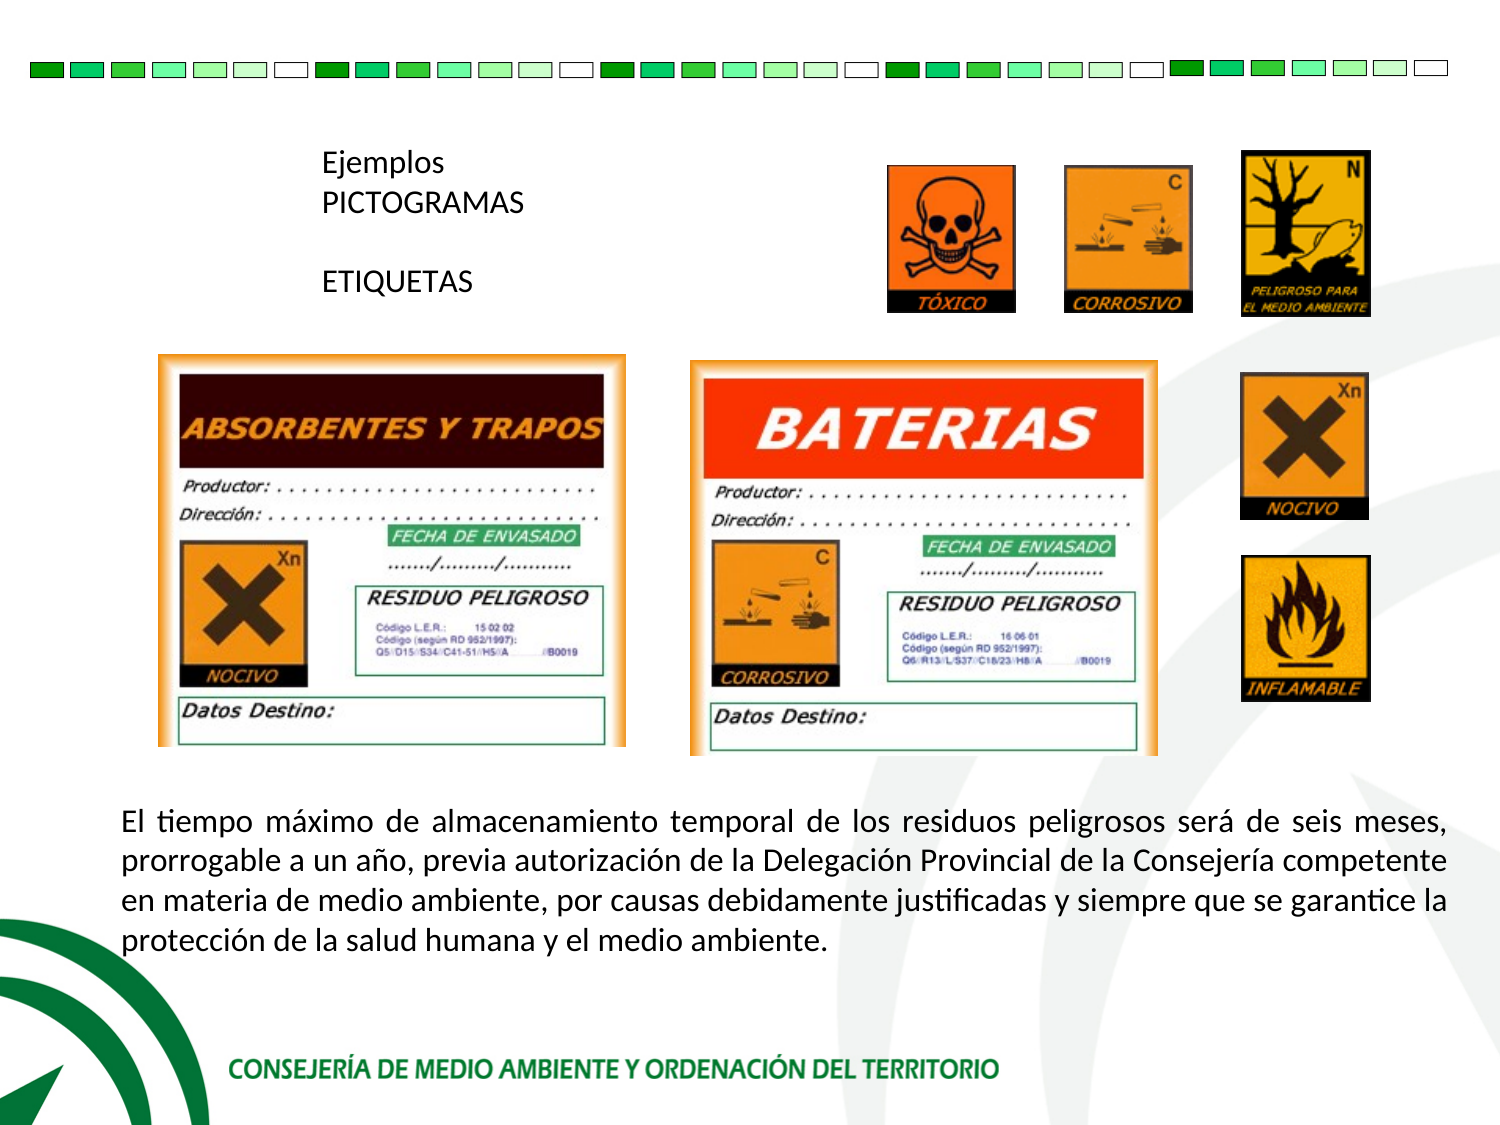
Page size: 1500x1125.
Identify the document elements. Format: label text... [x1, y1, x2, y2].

text_box El tiempo máximo de almacenamiento temporal de los residuos peligrosos será de seis meses, prorrogable a un año, previa autorización de la Delegación Provincial de la Consejería competente en materia de medio ambiente, por causas debidamente justificadas y siempre que se garantice la protección de la salud humana y el medio ambiente. [106, 791, 1465, 966]
picture [0, 0, 1500, 1125]
text_box Ejemplos PICTOGRAMAS ETIQUETAS [307, 132, 839, 308]
